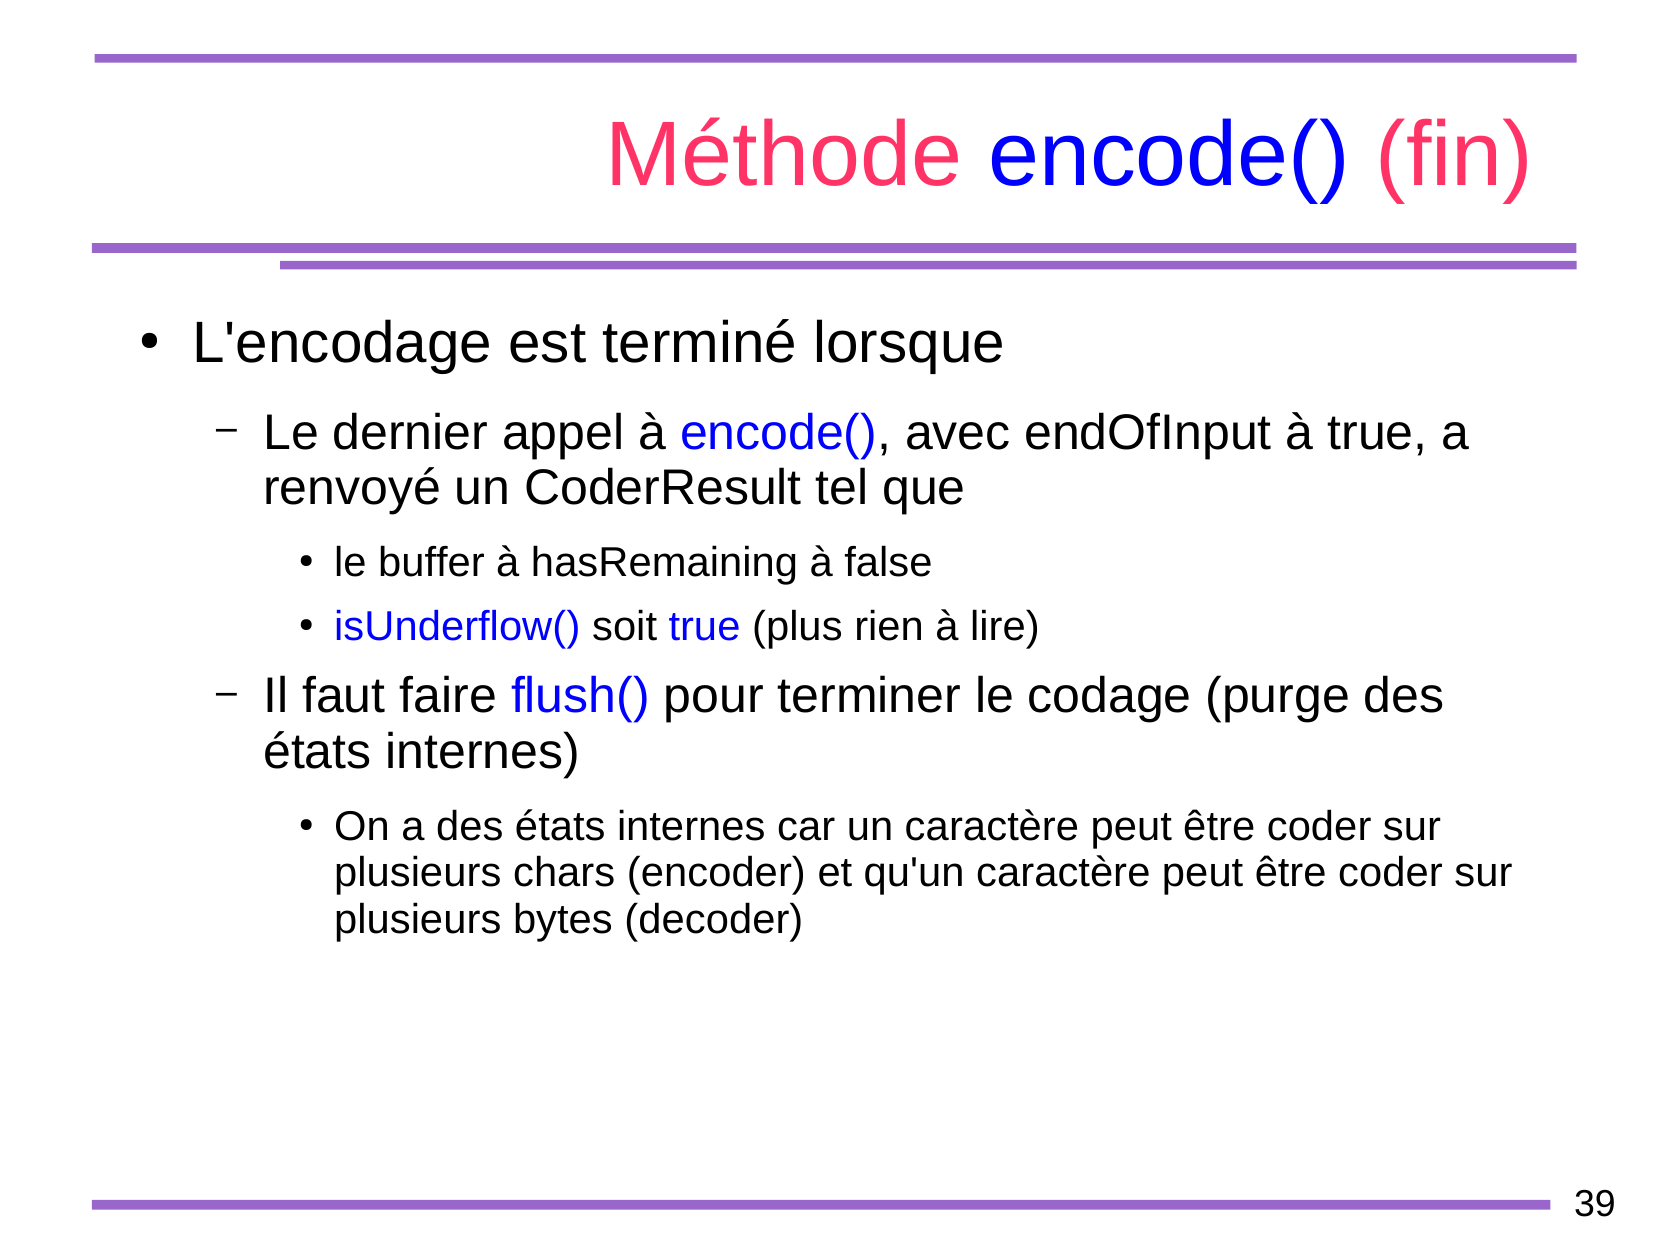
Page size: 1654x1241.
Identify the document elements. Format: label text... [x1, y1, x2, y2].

list L'encodage est terminé lorsque Le dernier appel à encode(), avec endOfInput à true, a renvoyé un CoderResult tel que le buffer à hasRemaining à false isUnderflow() soit true (plus rien à lire) Il faut faire flush() pour terminer le codage (purge des états internes) On a des états internes car un caractère peut être coder sur plusieurs chars (encoder) et qu'un caractère peut être coder sur plusieurs bytes (decoder) [121, 309, 1534, 1162]
title Méthode encode() (fin) [121, 49, 1534, 257]
